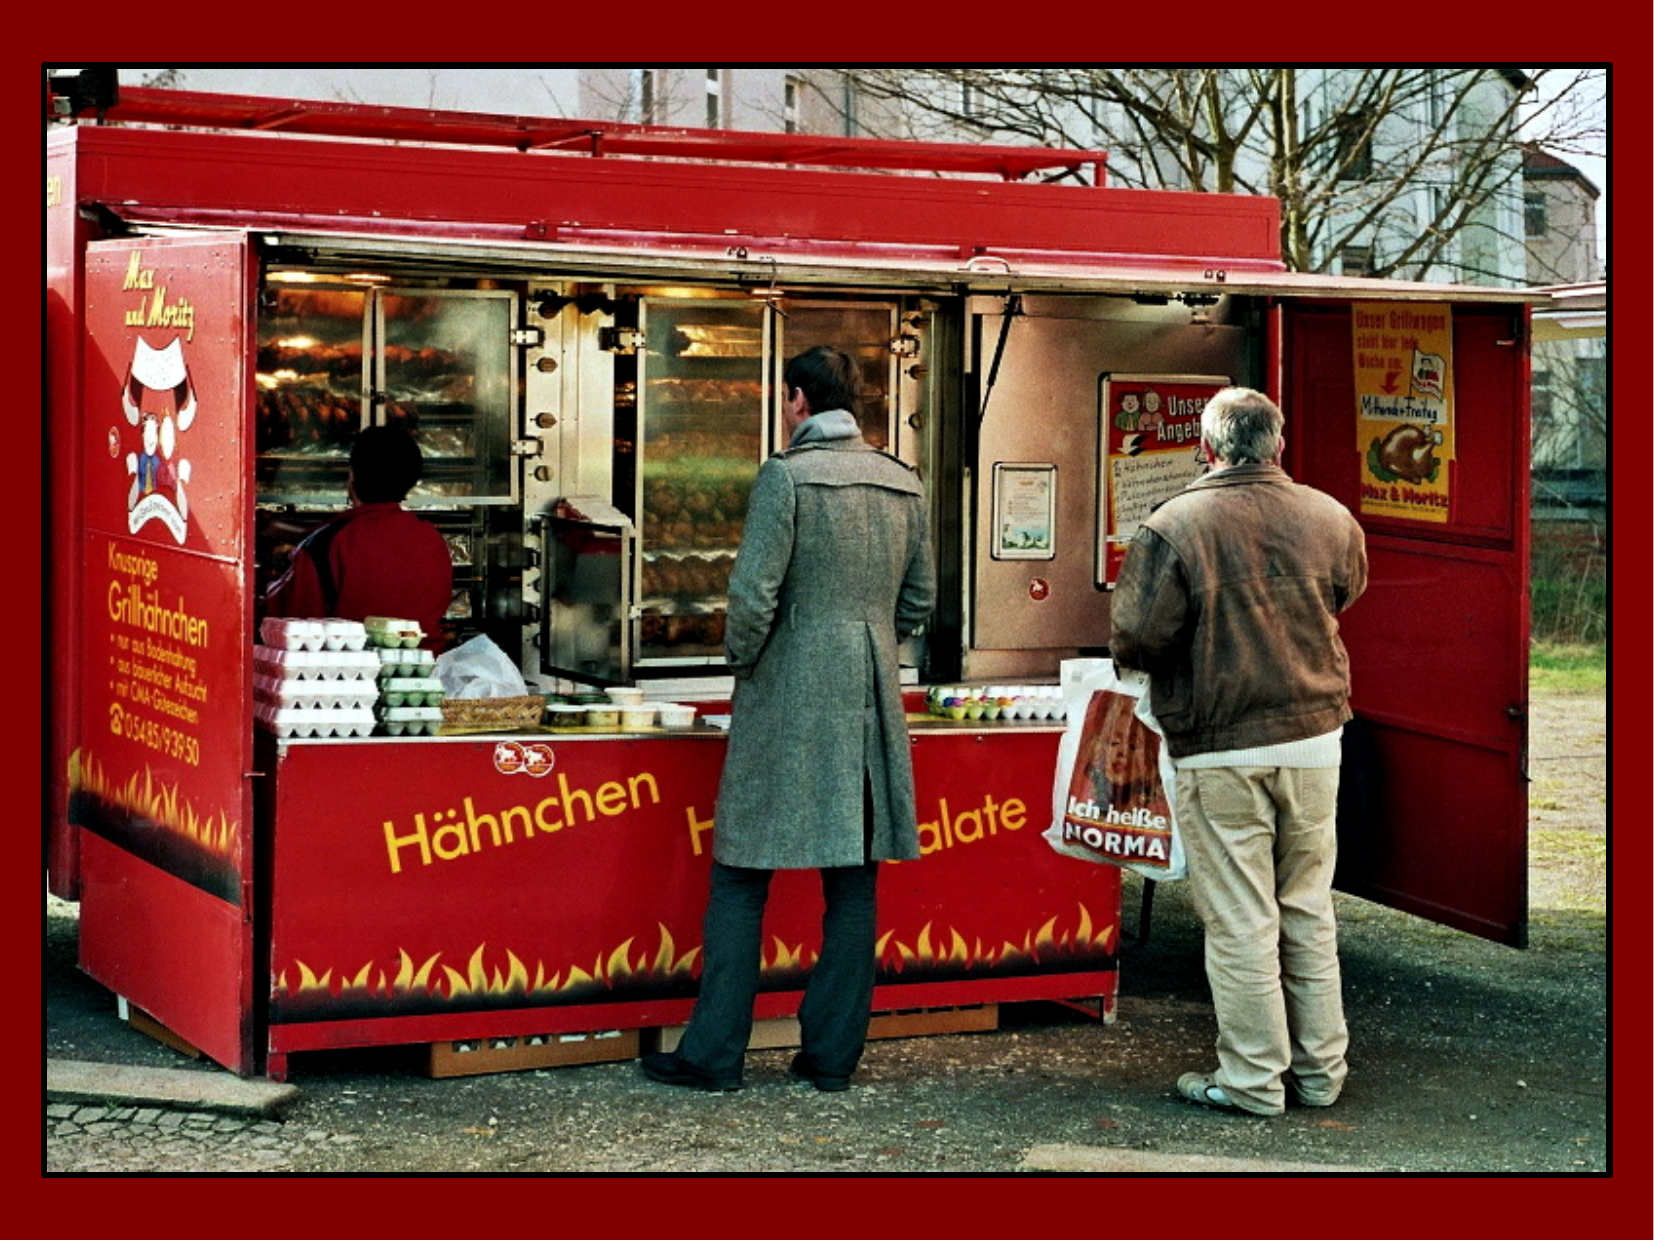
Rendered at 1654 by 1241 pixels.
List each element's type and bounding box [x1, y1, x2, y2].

picture [47, 68, 1607, 1172]
